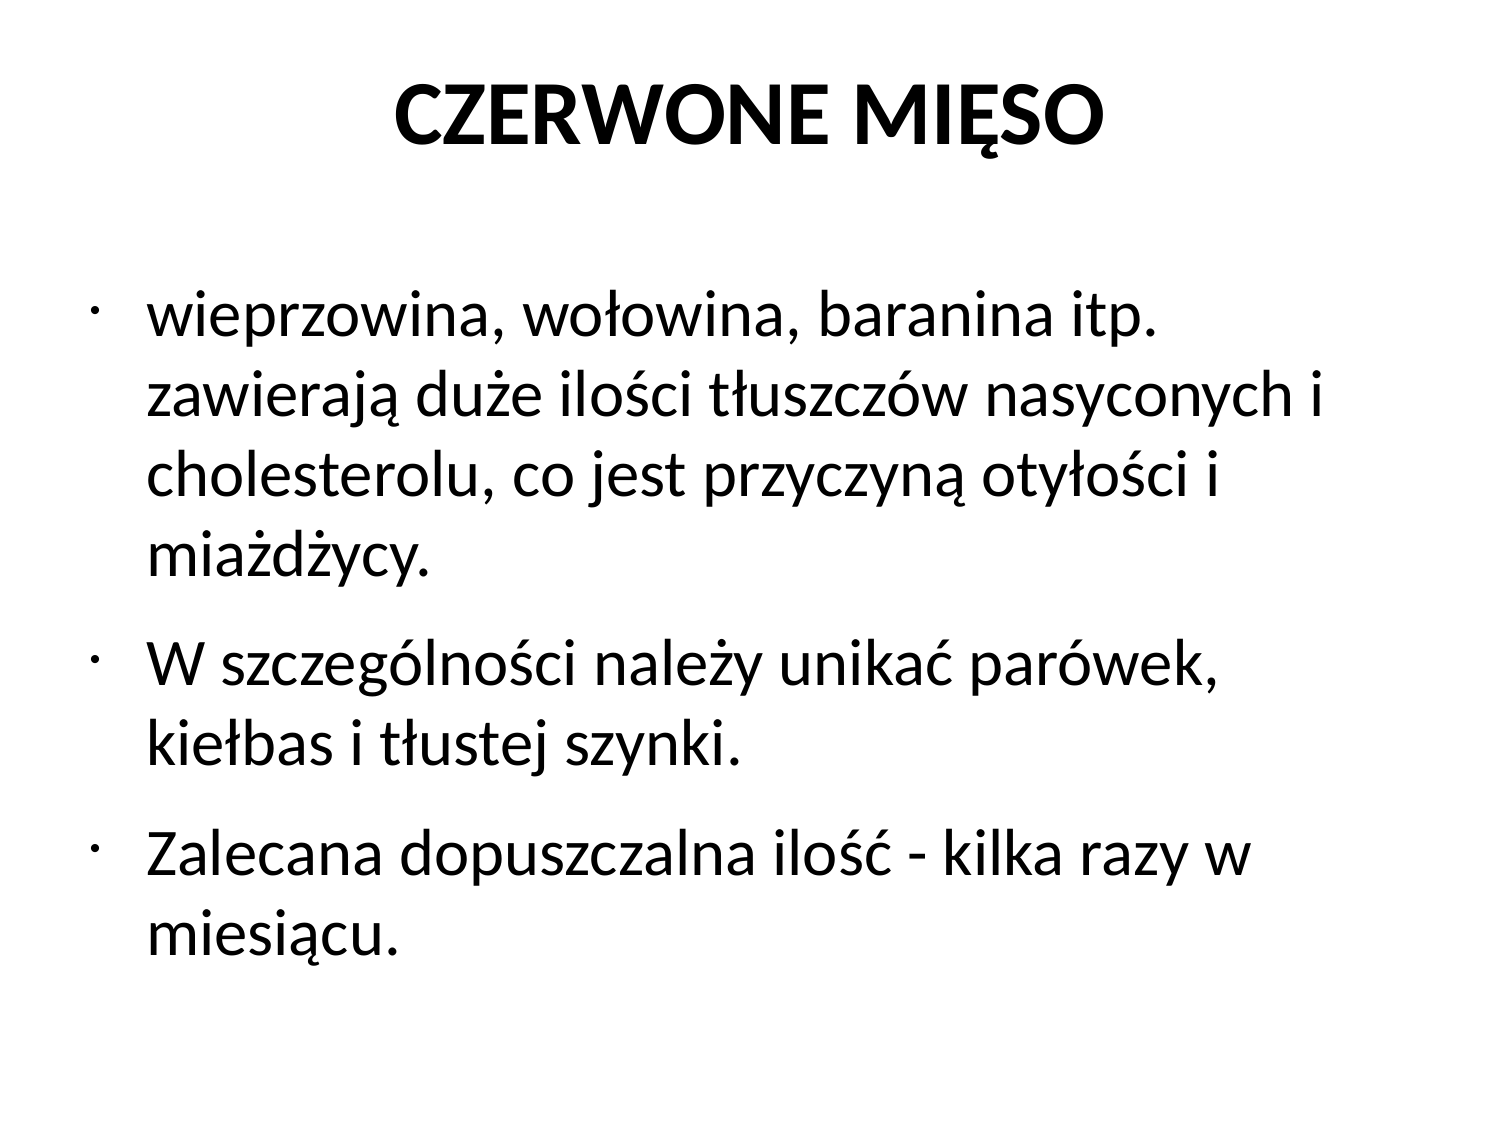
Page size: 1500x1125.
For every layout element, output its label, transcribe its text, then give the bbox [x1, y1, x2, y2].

title CZERWONE MIĘSO [75, 45, 1425, 233]
list wieprzowina, wołowina, baranina itp. zawierają duże ilości tłuszczów nasyconych i cholesterolu, co jest przyczyną otyłości i miażdżycy. W szczególności należy unikać parówek, kiełbas i tłustej szynki. Zalecana dopuszczalna ilość - kilka razy w miesiącu. [75, 262, 1425, 1005]
